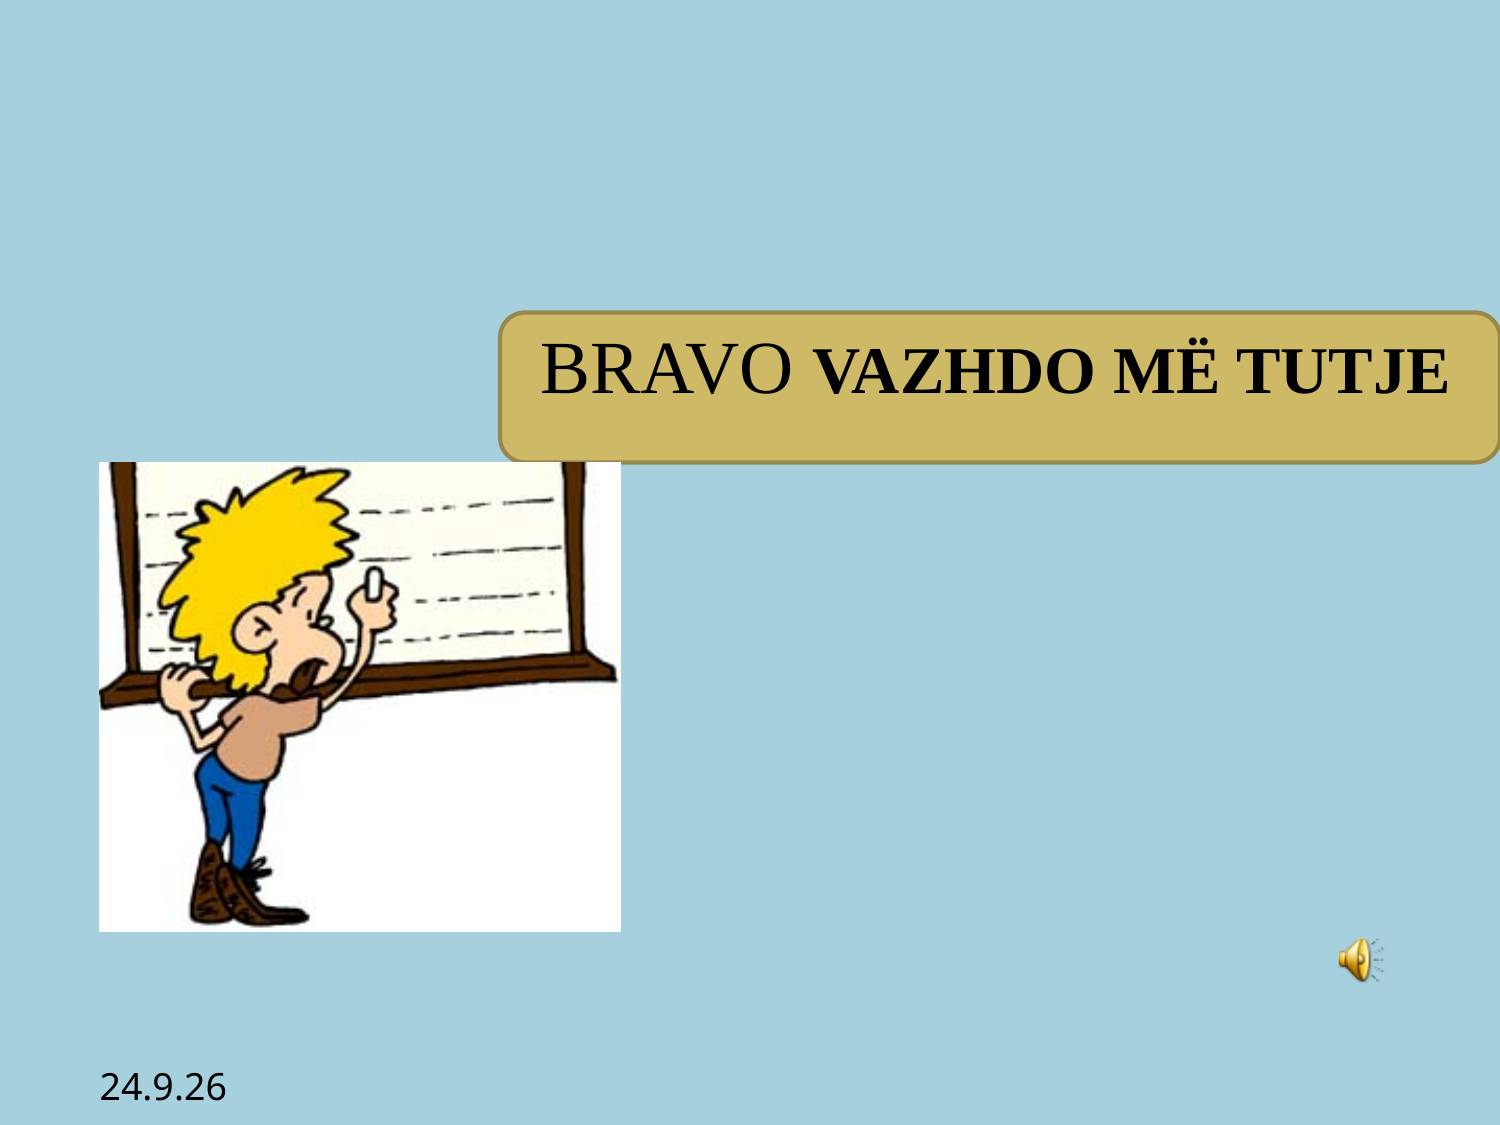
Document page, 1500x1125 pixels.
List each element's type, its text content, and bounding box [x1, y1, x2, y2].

picture [1337, 937, 1388, 988]
picture [99, 462, 621, 932]
text_box BRAVO VAZHDO MË TUTJE [500, 312, 1500, 463]
